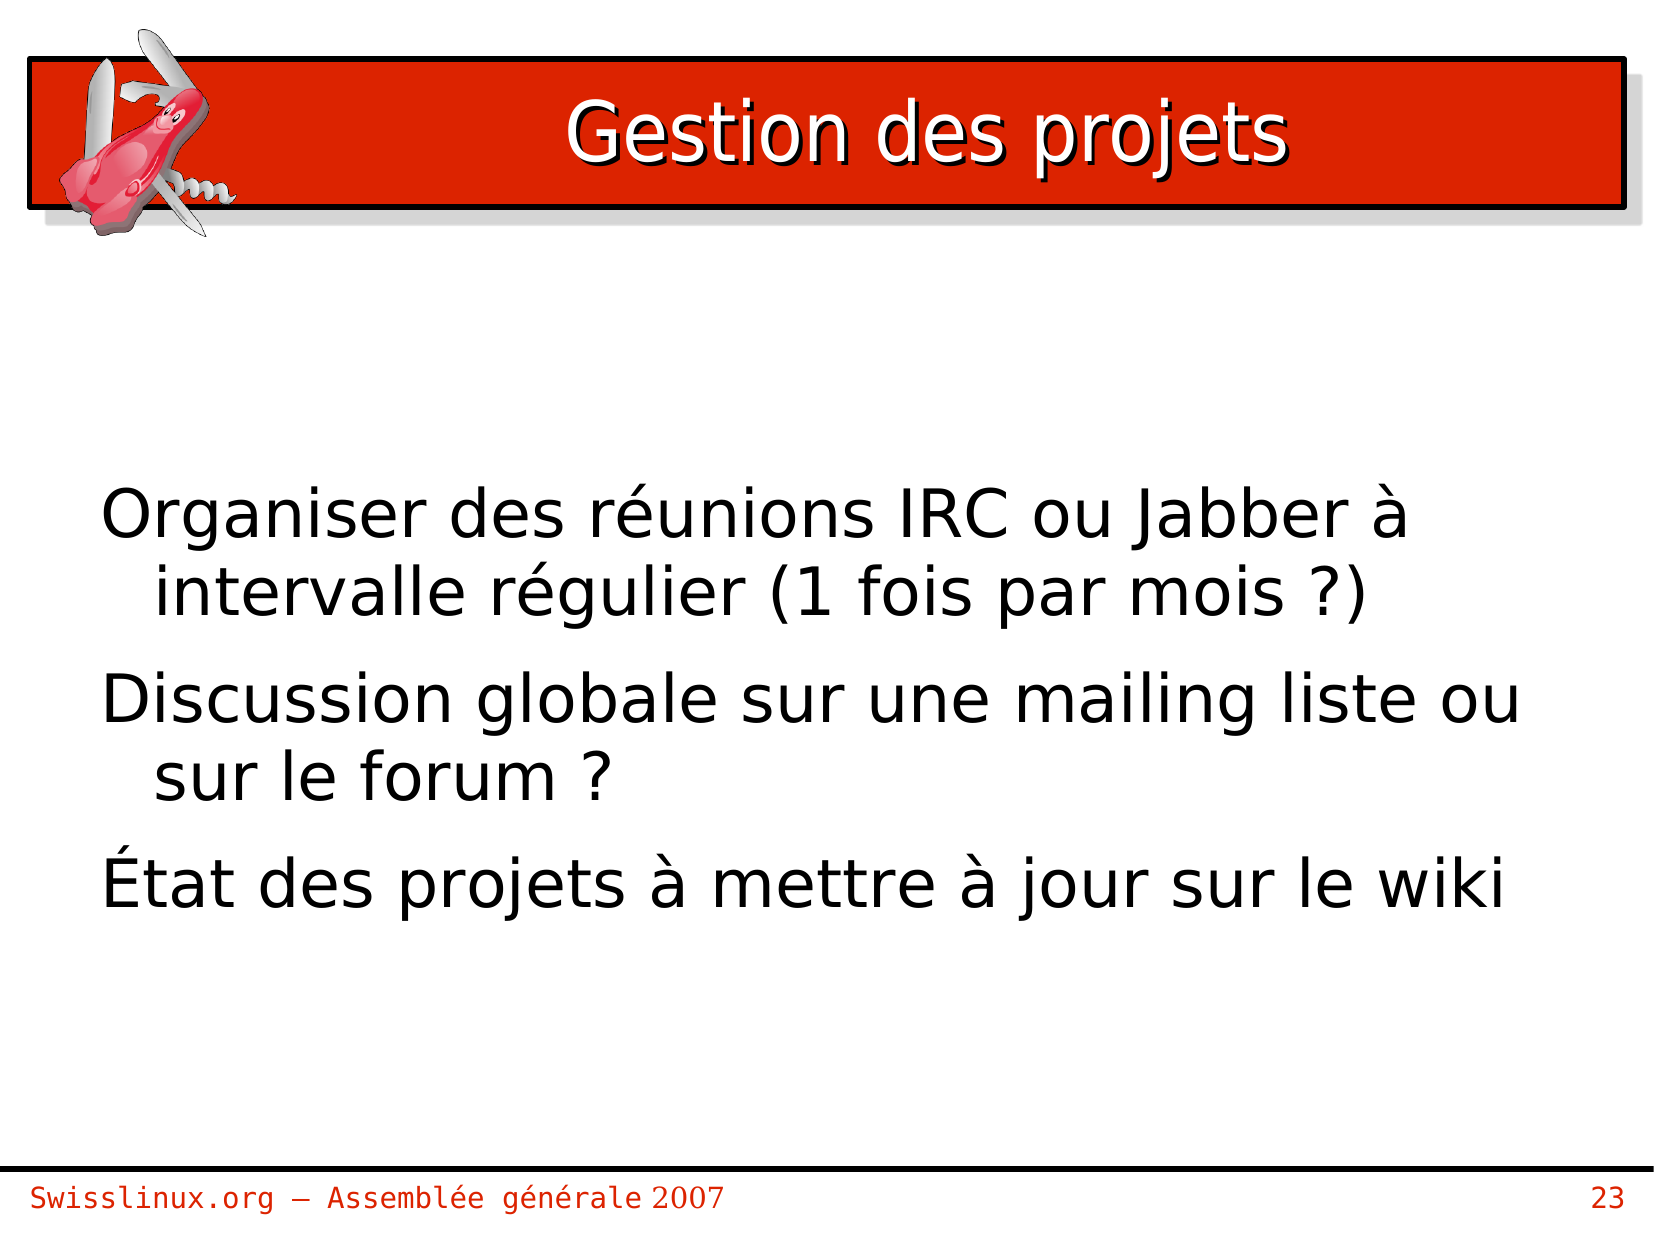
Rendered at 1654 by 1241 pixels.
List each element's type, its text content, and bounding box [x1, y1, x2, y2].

list Organiser des réunions IRC ou Jabber à intervalle régulier (1 fois par mois ?) Discussion globale sur une mailing liste ou sur le forum ? État des projets à mettre à jour sur le wiki [82, 290, 1571, 1109]
picture [59, 29, 237, 237]
title Gestion des projets [259, 84, 1595, 182]
